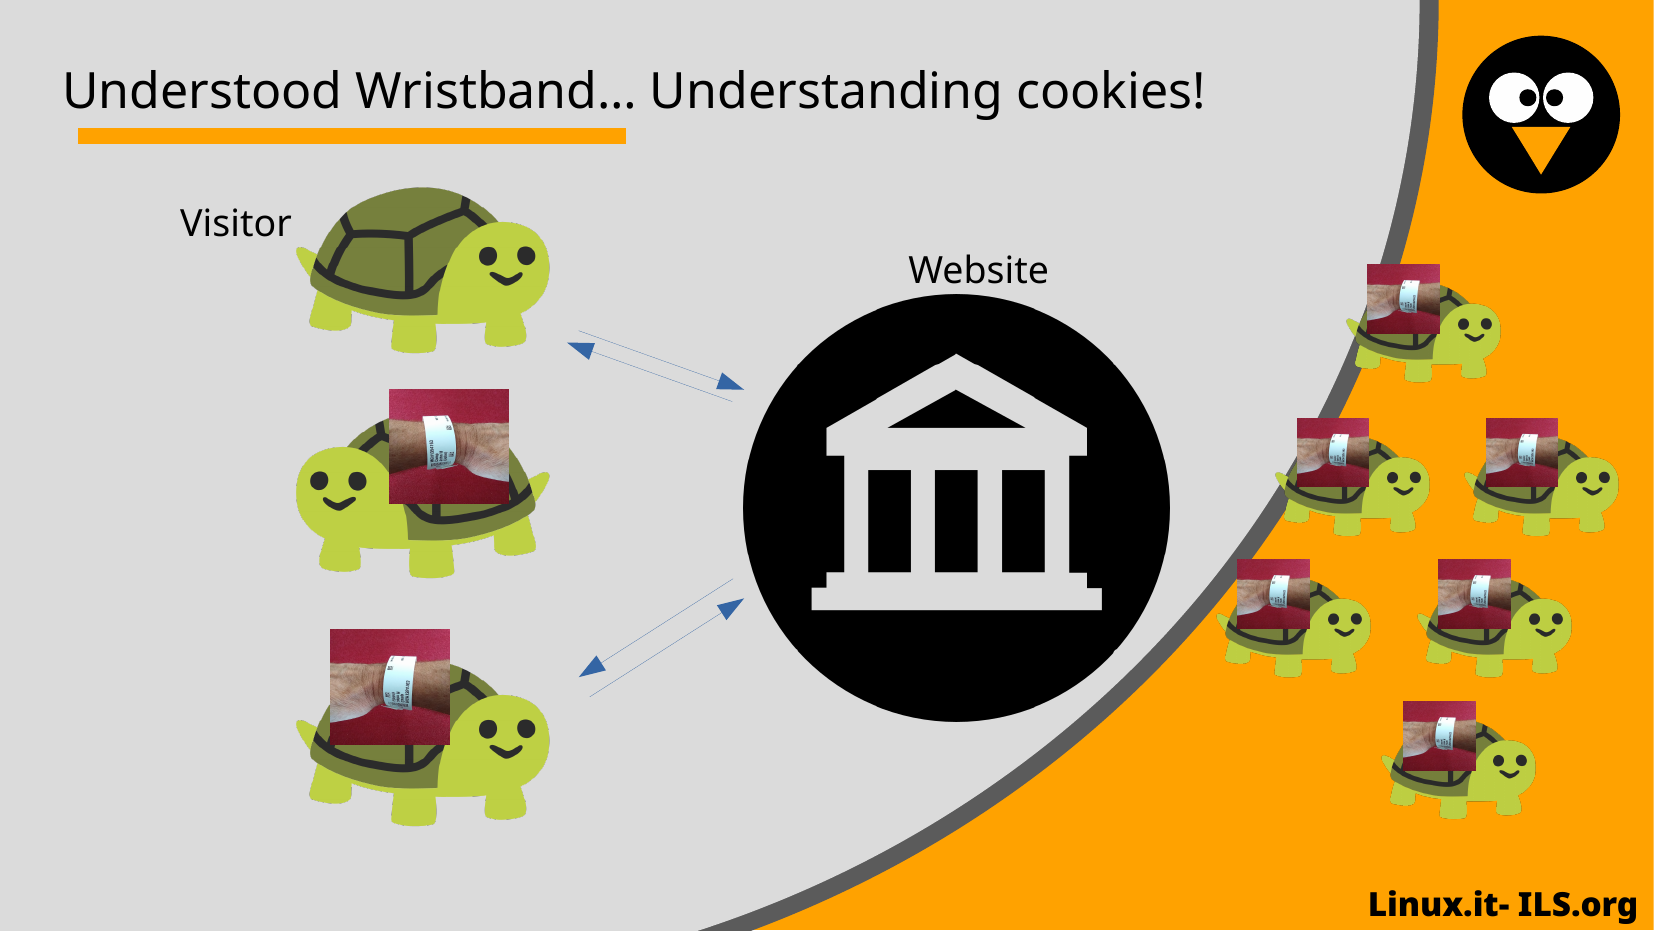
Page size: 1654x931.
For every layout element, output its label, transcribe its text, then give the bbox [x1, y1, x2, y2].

text_box Website [893, 236, 1066, 296]
text_box Linux.it- ILS.org [1346, 874, 1654, 927]
picture [295, 602, 550, 839]
picture [1346, 248, 1501, 390]
text_box Understood Wristband… Understanding cookies! [47, 47, 1394, 180]
picture [719, 270, 1193, 745]
picture [1216, 401, 1619, 827]
picture [295, 129, 550, 591]
text_box Visitor [165, 189, 303, 249]
